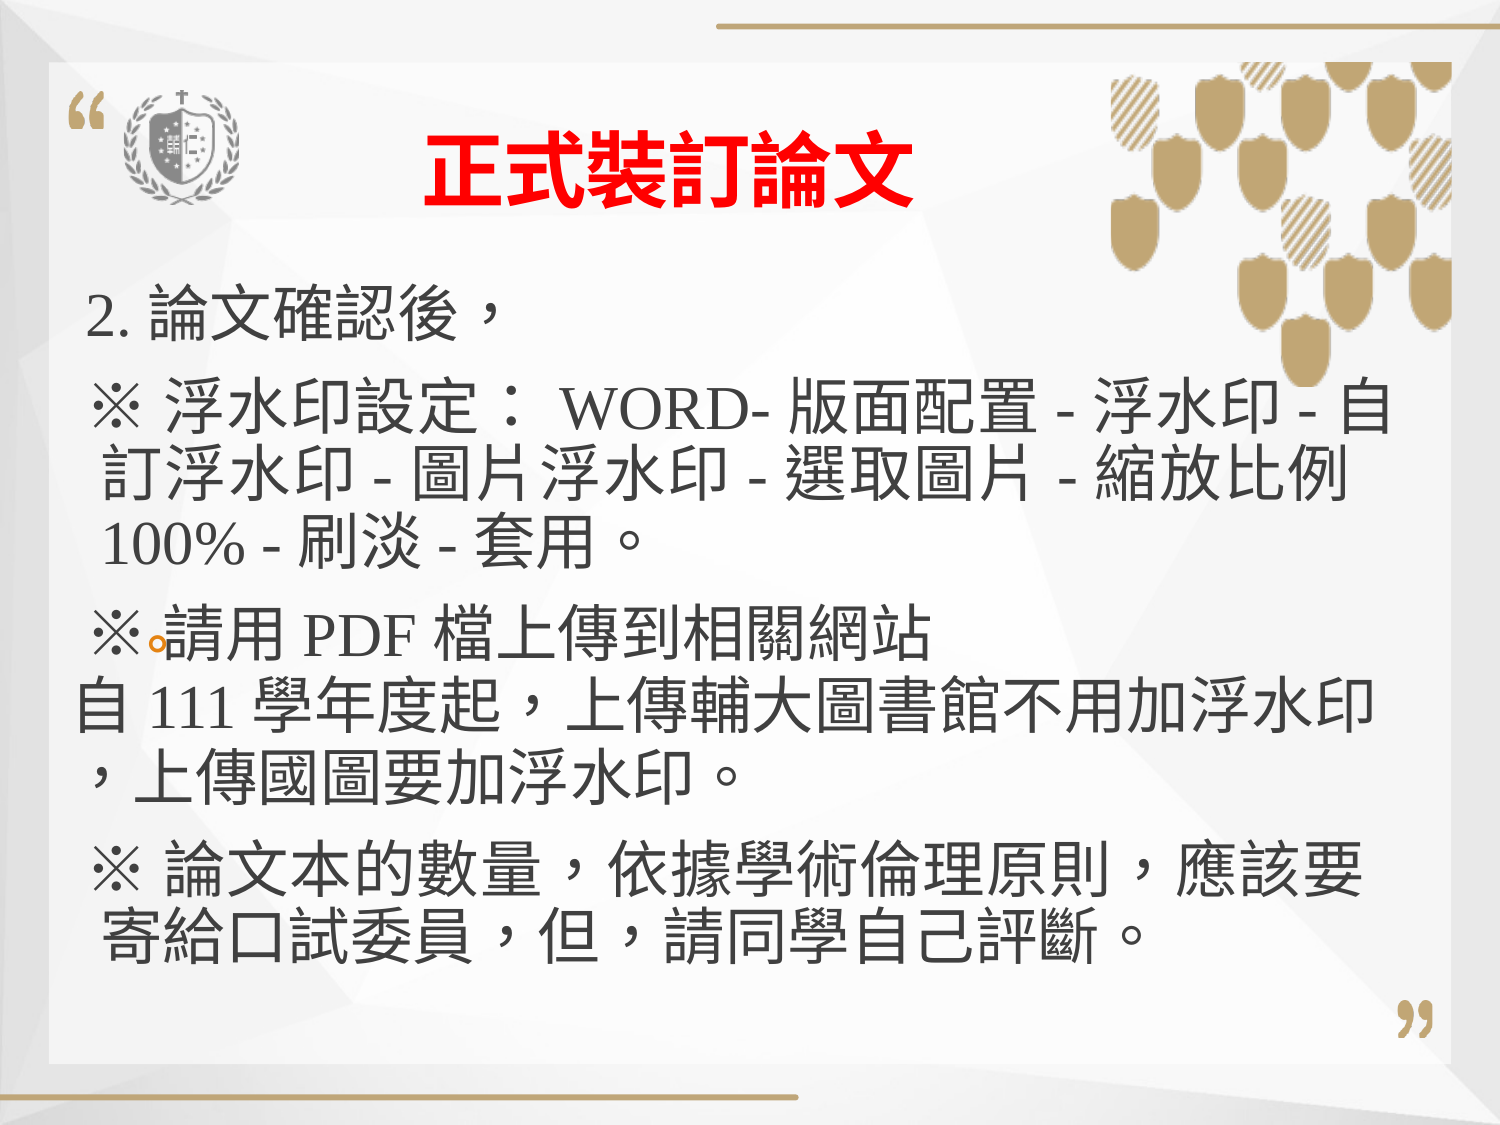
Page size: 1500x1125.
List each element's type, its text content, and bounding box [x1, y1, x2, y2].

text_box 2.論文確認後， ※浮水印設定：WORD-版面配置-浮水印-自訂浮水印-圖片浮水印-選取圖片-縮放比例100% -刷淡-套用。 ※請用PDF檔上傳到相關網站 自111學年度起，上傳輔大圖書館不用加浮水印 ，上傳國圖要加浮水印。 ※論文本的數量，依據學術倫理原則，應該要寄給口試委員，但，請同學自己評斷。 [55, 275, 1412, 1036]
text_box 正式裝訂論文 [62, 110, 1274, 275]
text_box [0, 278, 1436, 1125]
picture [123, 90, 239, 110]
